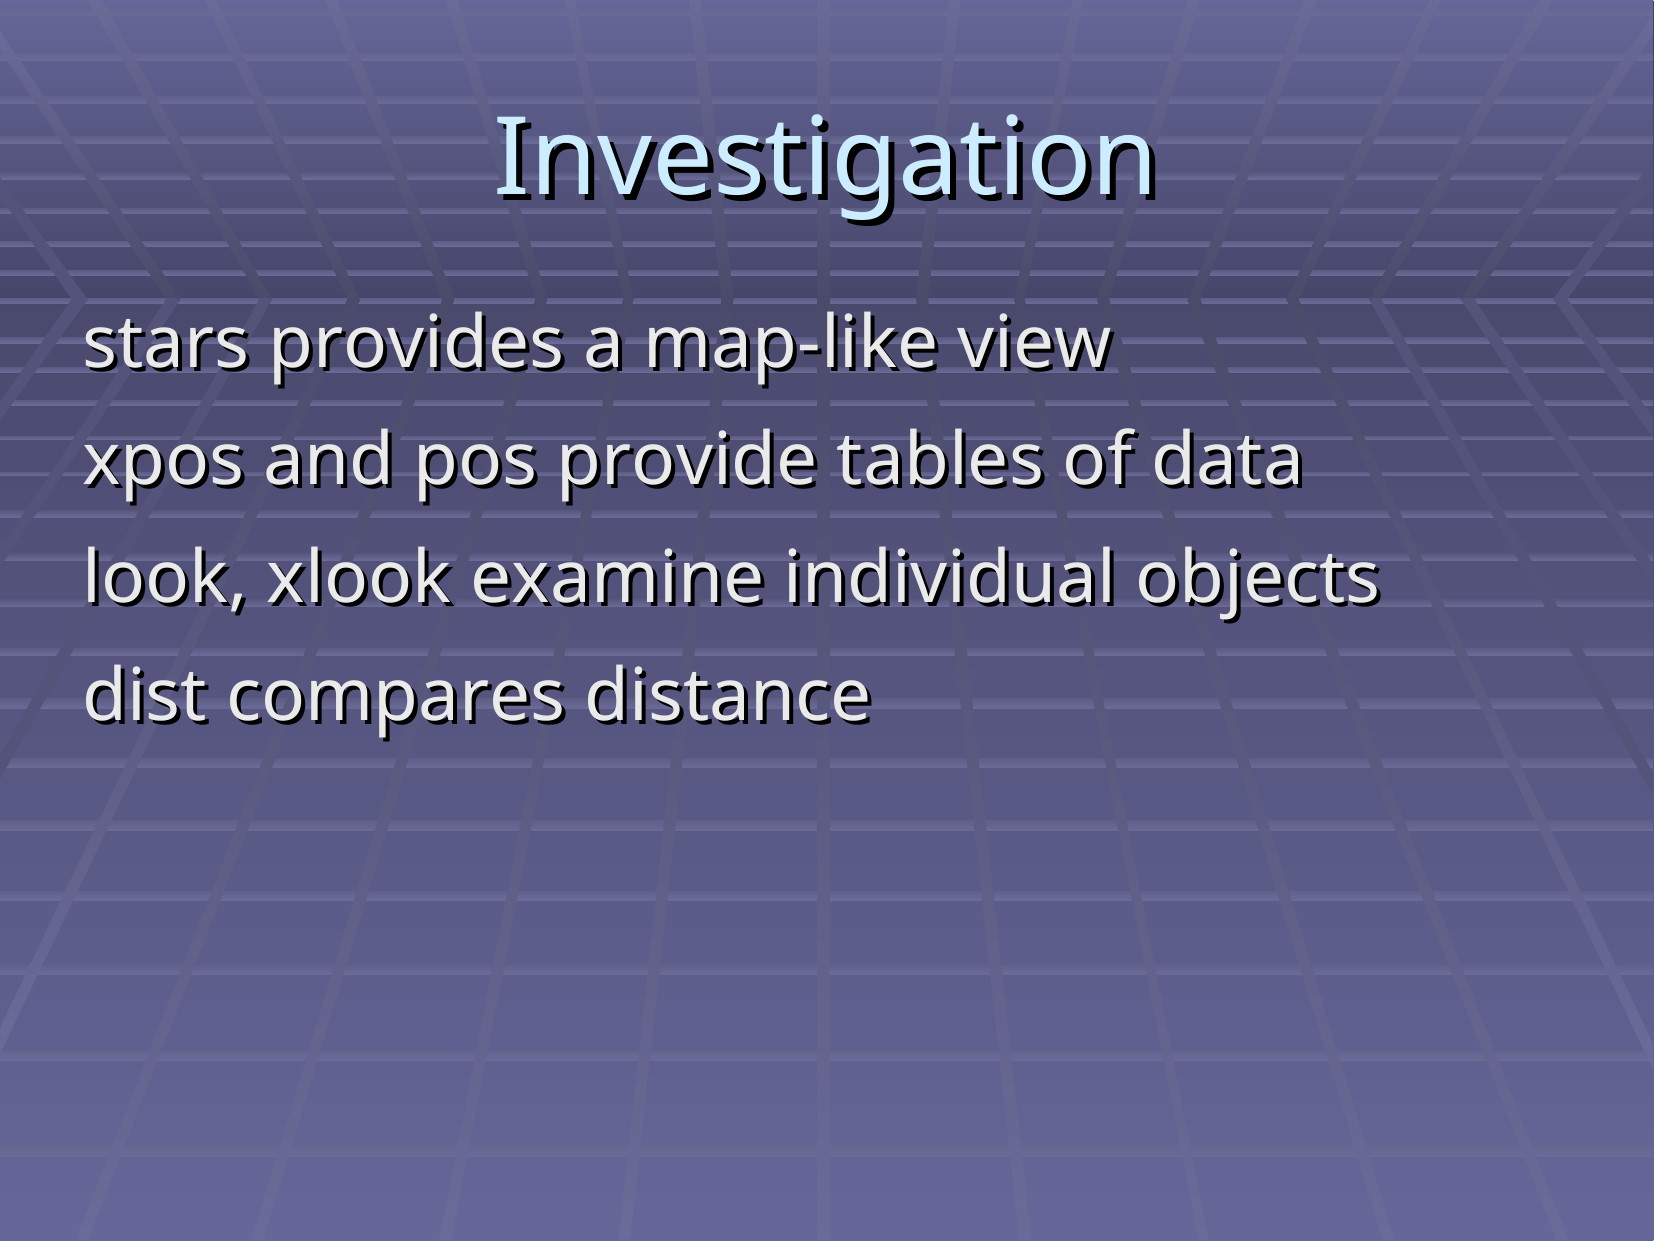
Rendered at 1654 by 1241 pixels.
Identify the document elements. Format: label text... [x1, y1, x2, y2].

title Investigation [82, 56, 1571, 249]
list stars provides a map-like view xpos and pos provide tables of data look, xlook examine individual objects dist compares distance [82, 289, 1571, 1088]
